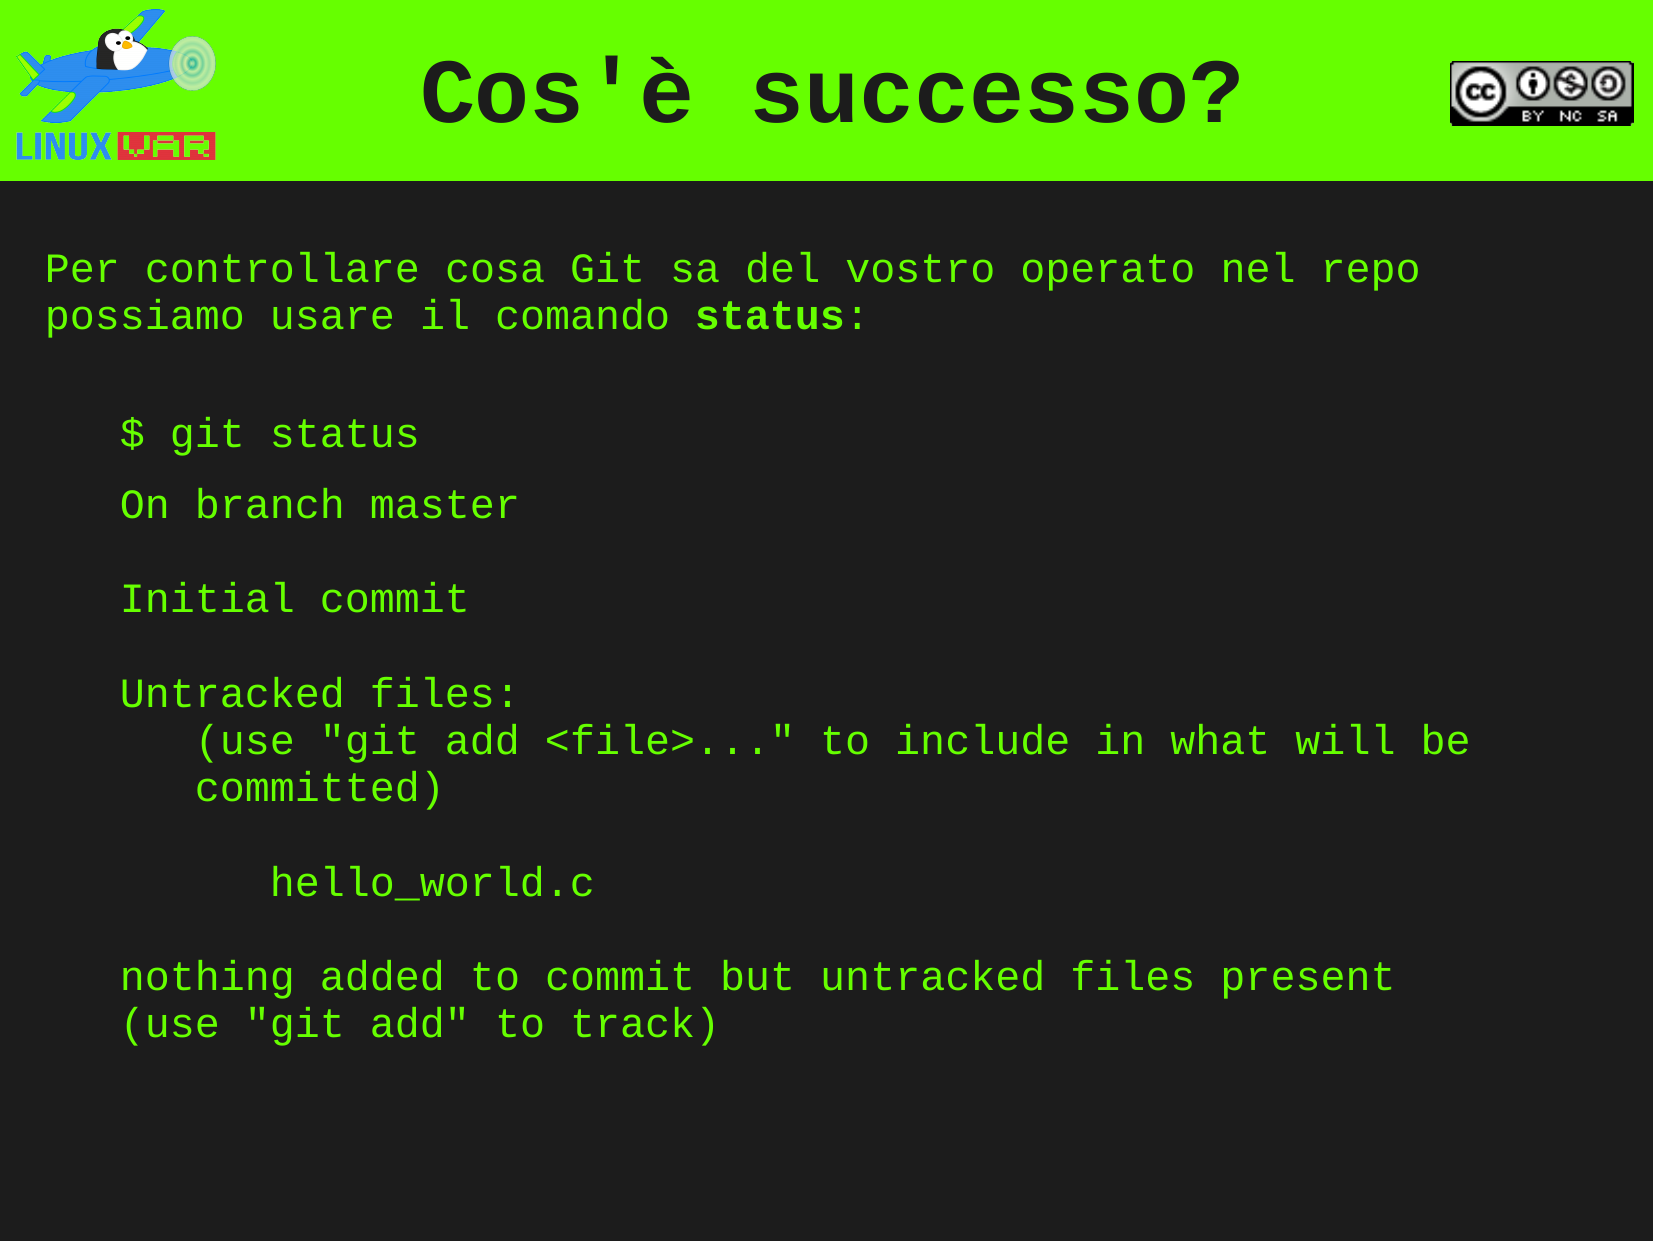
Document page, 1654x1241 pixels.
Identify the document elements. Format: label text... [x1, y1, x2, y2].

text_box Cos'è successo? [216, 39, 1471, 158]
text_box Per controllare cosa Git sa del vostro operato nel repo possiamo usare il comando status: $ git status On branch master Initial commit Untracked files: (use "git add <file>..." to include in what will be committed) hello_world.c nothing added to commit but untracked files present (use "git add" to track) [30, 240, 1606, 1058]
picture [16, 9, 216, 160]
picture [1450, 61, 1634, 126]
text_box [0, 0, 1653, 181]
